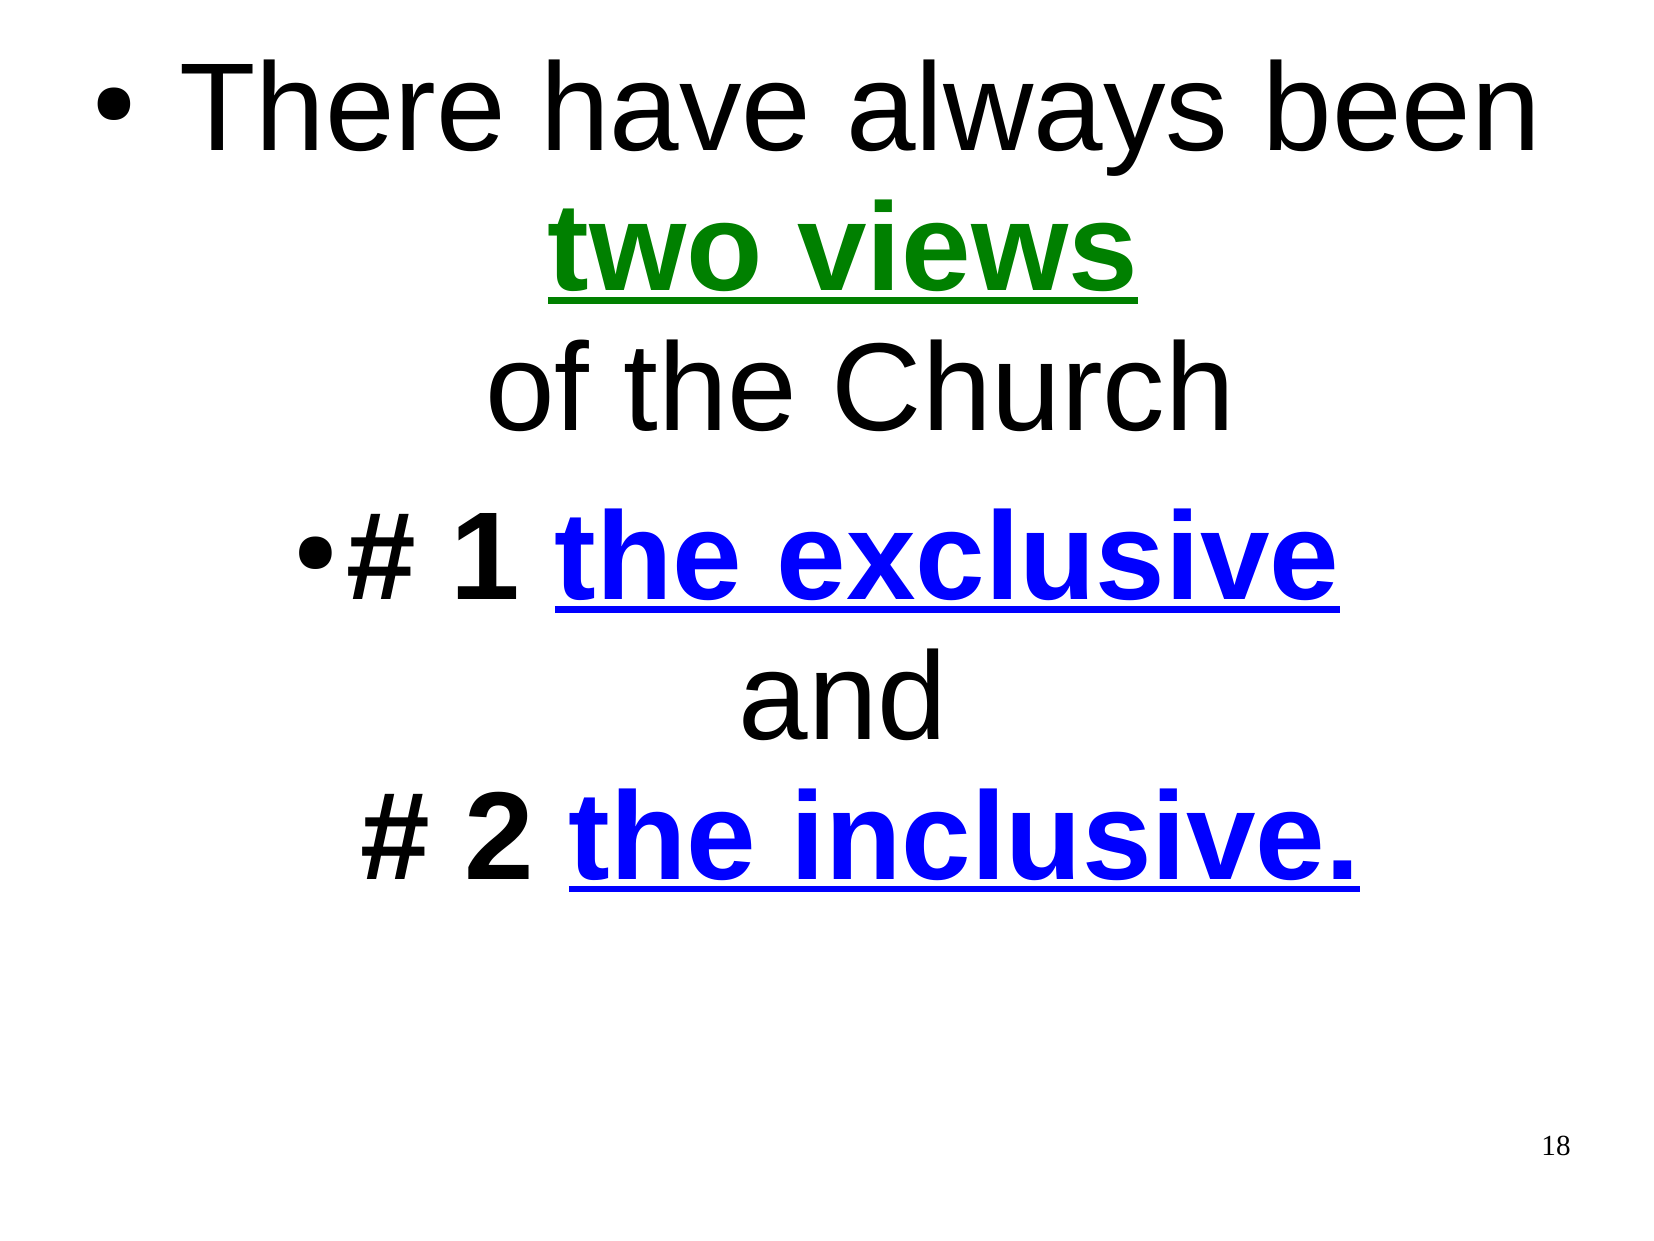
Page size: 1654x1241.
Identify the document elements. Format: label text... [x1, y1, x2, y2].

list There have always been two views of the Church # 1 the exclusive and # 2 the inclusive. [37, 37, 1613, 1238]
